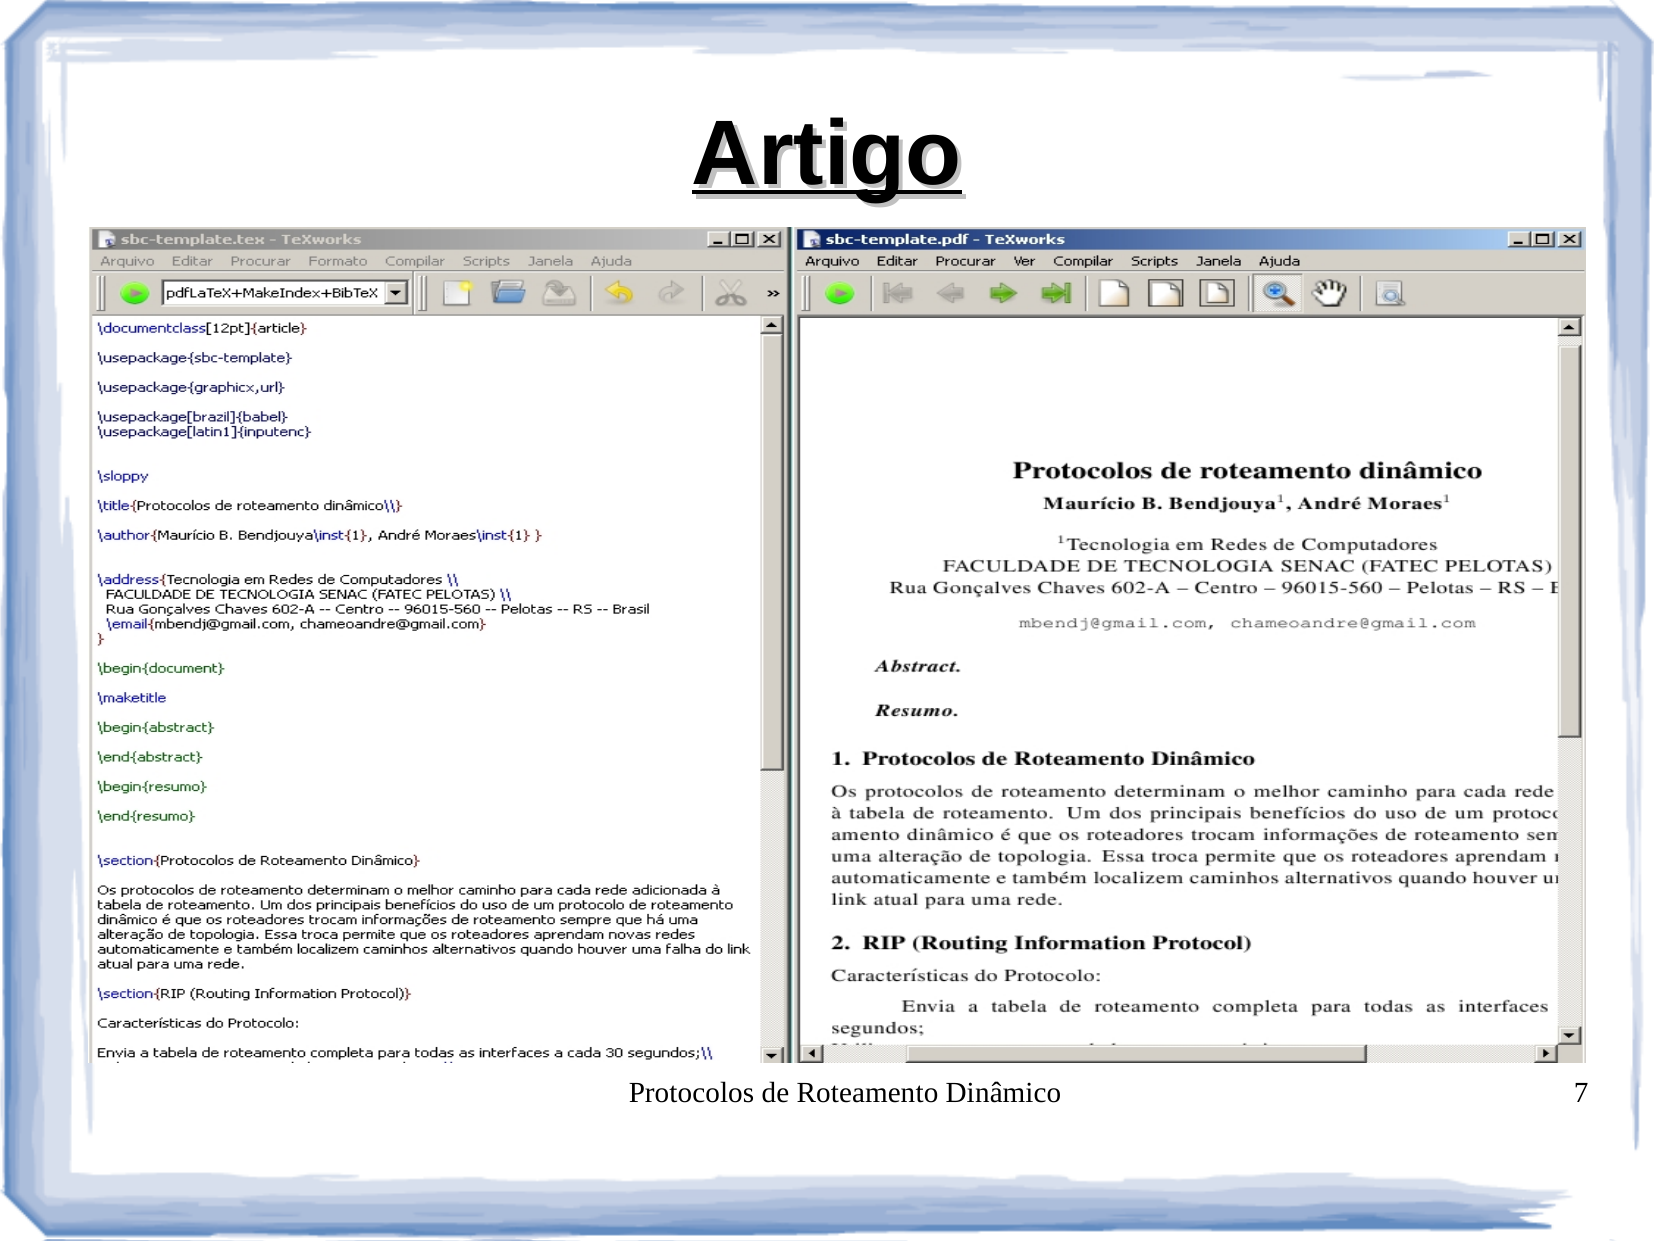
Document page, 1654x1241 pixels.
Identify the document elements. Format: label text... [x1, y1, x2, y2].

title Artigo [82, 56, 1571, 250]
picture [0, 0, 1654, 1241]
